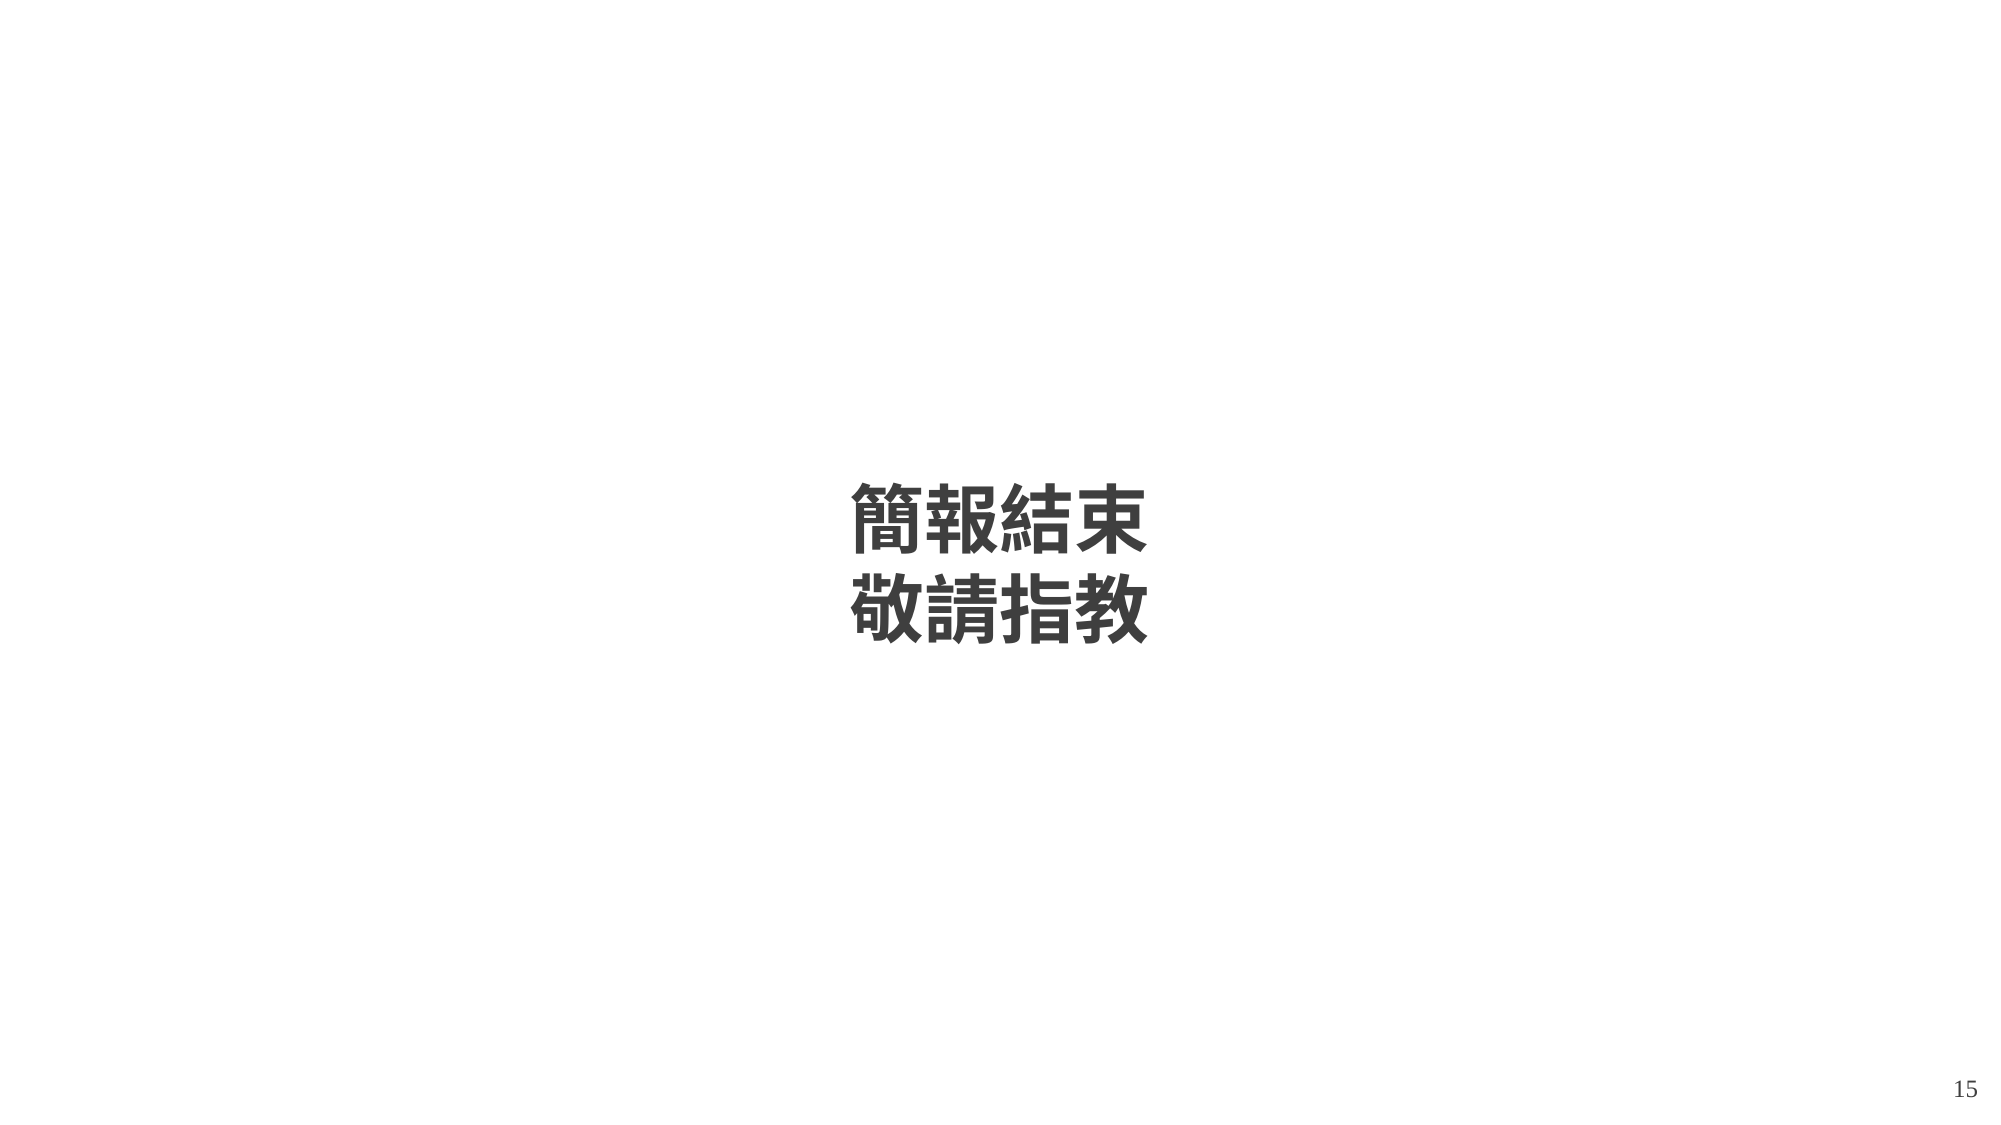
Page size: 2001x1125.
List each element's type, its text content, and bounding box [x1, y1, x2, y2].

text_box 15 [1931, 1062, 2000, 1113]
title 簡報結束 敬請指教 [137, 449, 1863, 676]
